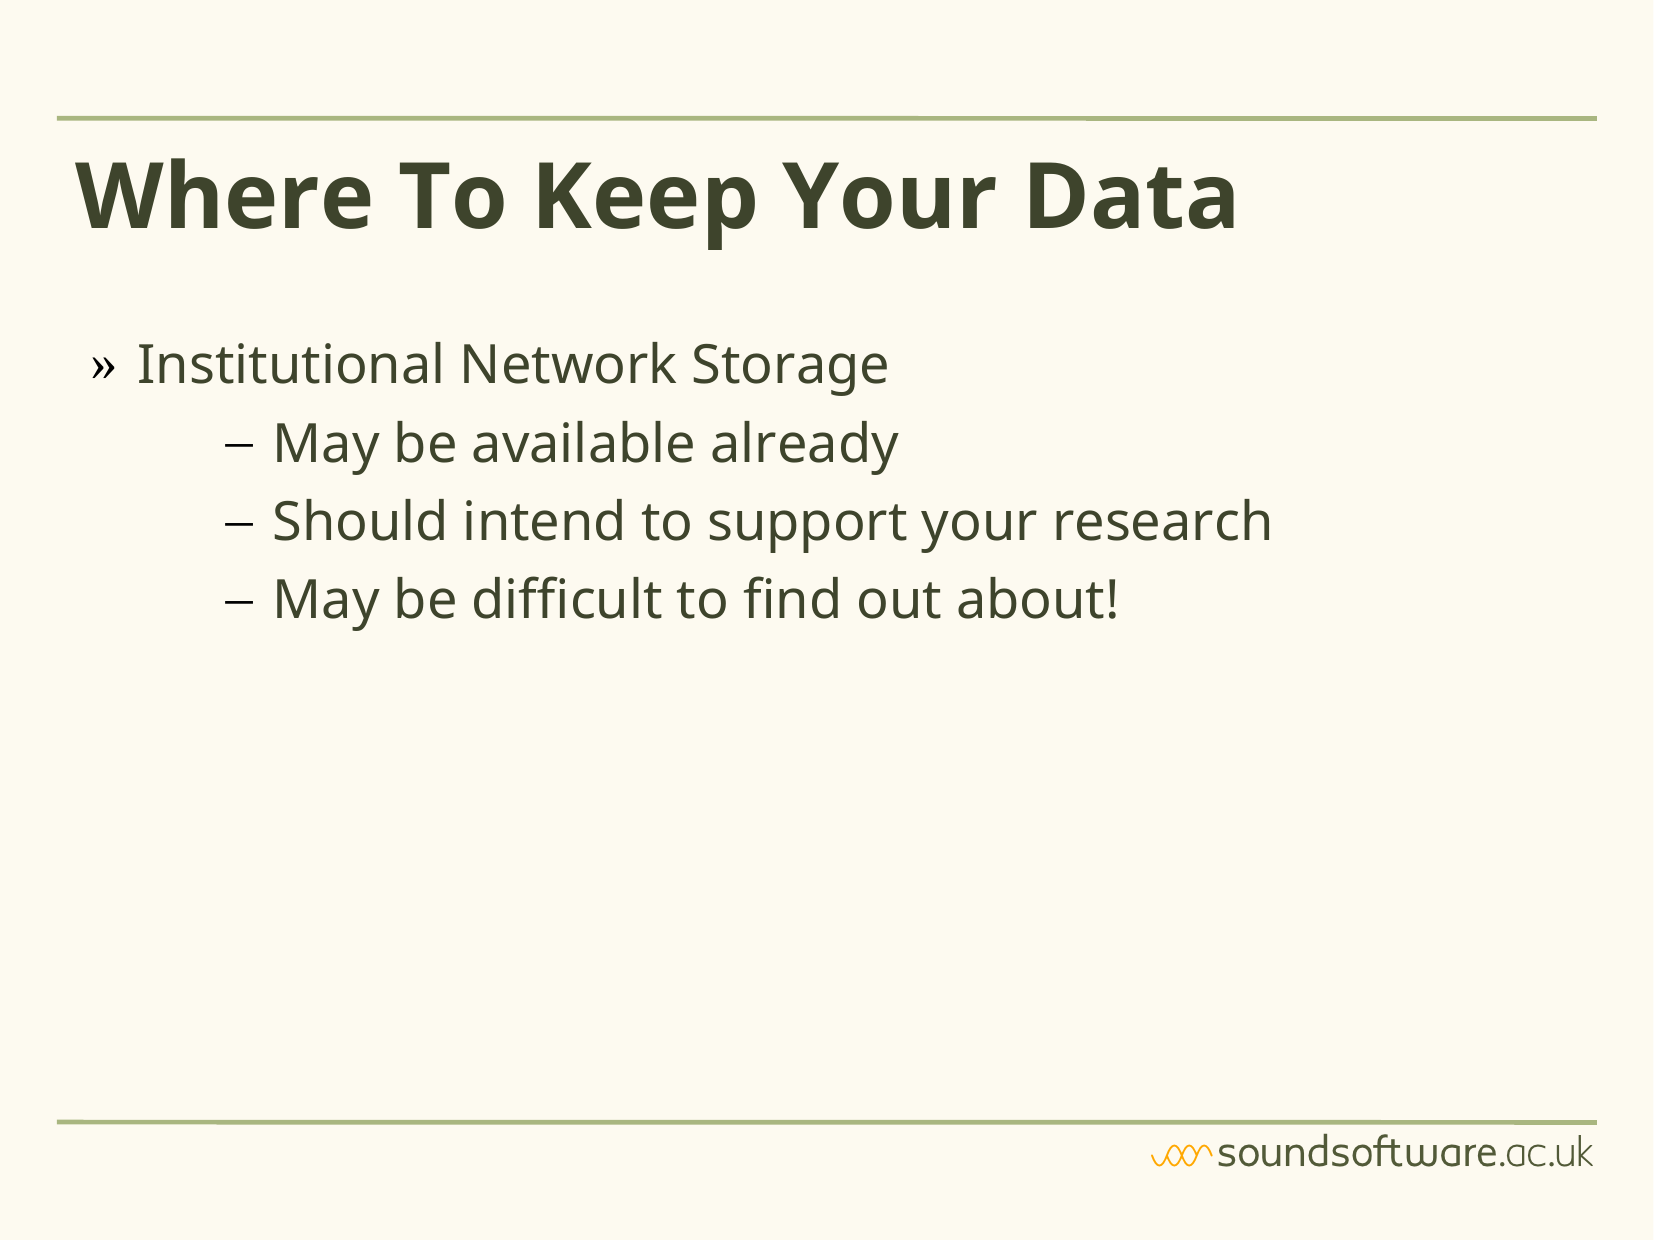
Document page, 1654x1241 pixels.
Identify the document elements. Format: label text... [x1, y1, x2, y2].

title Where To Keep Your Data [59, 109, 1594, 274]
list Institutional Network Storage May be available already Should intend to support your research May be difficult to find out about! [59, 321, 1594, 1140]
picture [1151, 1140, 1593, 1167]
